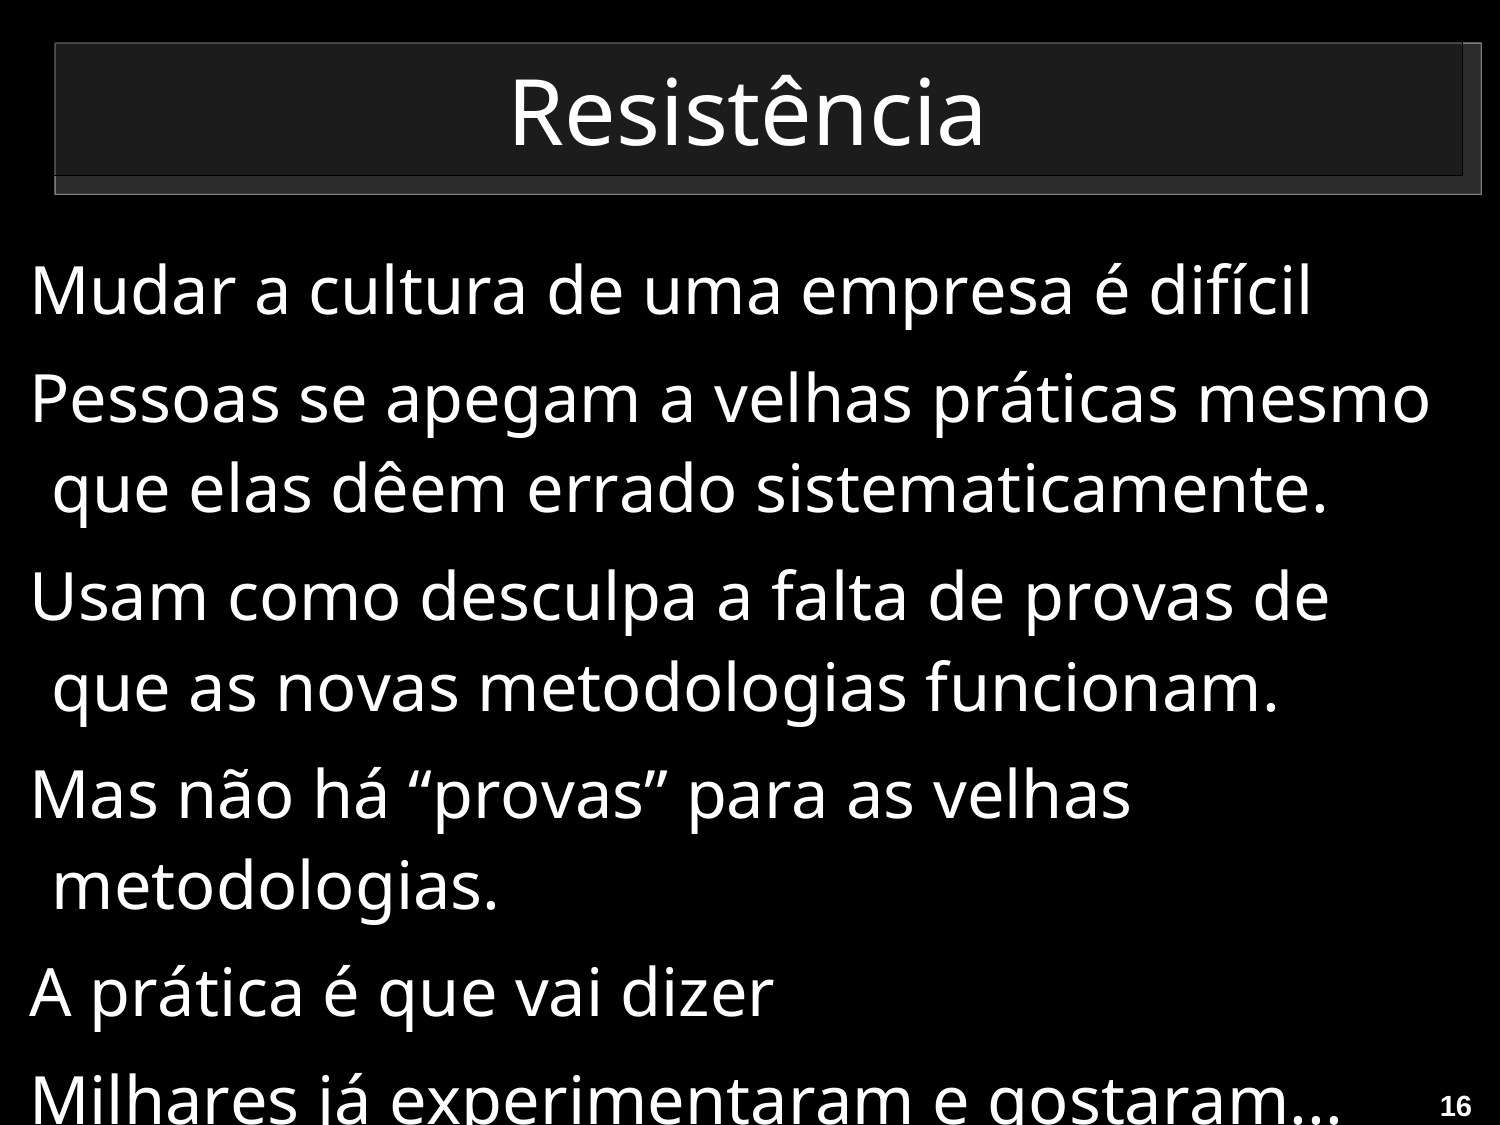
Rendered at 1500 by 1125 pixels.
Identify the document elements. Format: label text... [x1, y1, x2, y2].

list Mudar a cultura de uma empresa é difícil Pessoas se apegam a velhas práticas mesmo que elas dêem errado sistematicamente. Usam como desculpa a falta de provas de que as novas metodologias funcionam. Mas não há “provas” para as velhas metodologias. A prática é que vai dizer Milhares já experimentaram e gostaram... [29, 243, 1468, 1125]
title Resistência [29, 21, 1468, 198]
